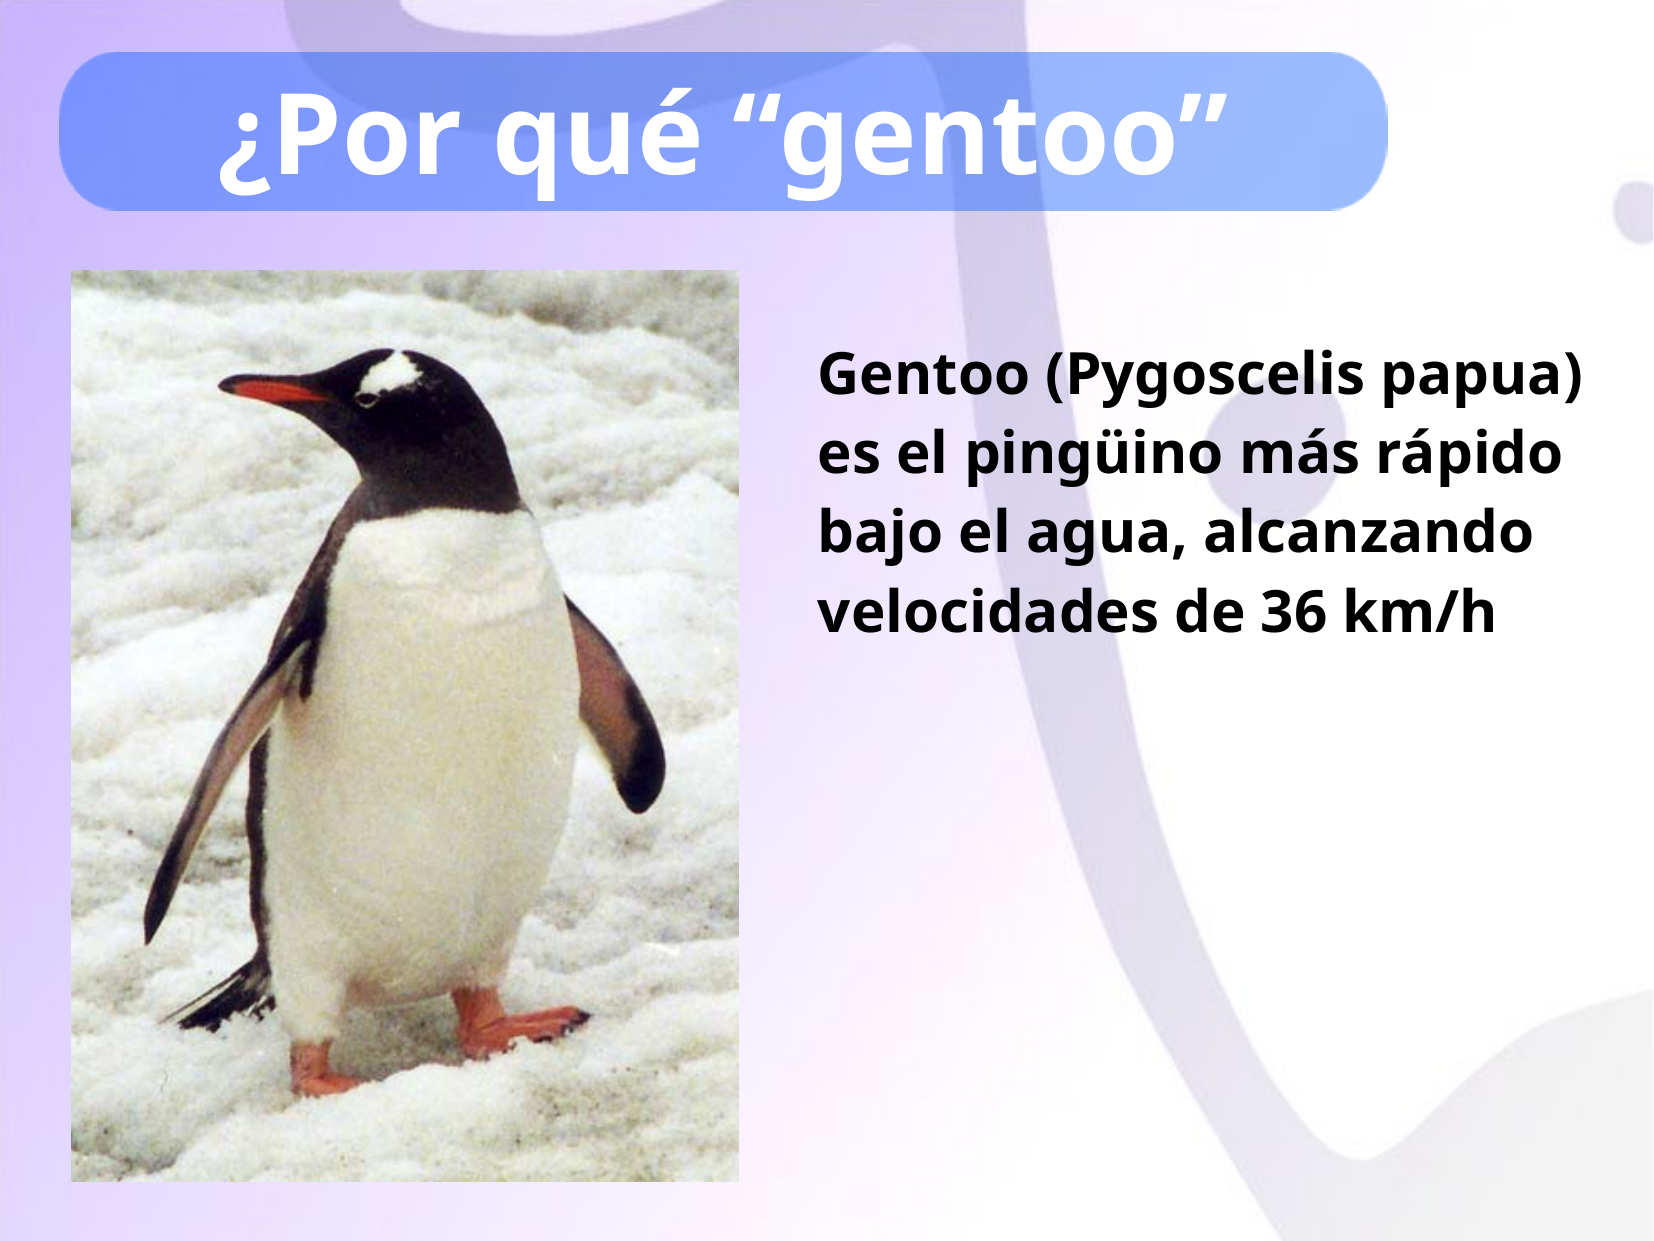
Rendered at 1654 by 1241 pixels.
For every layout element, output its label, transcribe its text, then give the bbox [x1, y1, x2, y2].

picture [0, 0, 1654, 1241]
text_box Gentoo (Pygoscelis papua) es el pingüino más rápido bajo el agua, alcanzando velocidades de 36 km/h [803, 324, 1625, 725]
